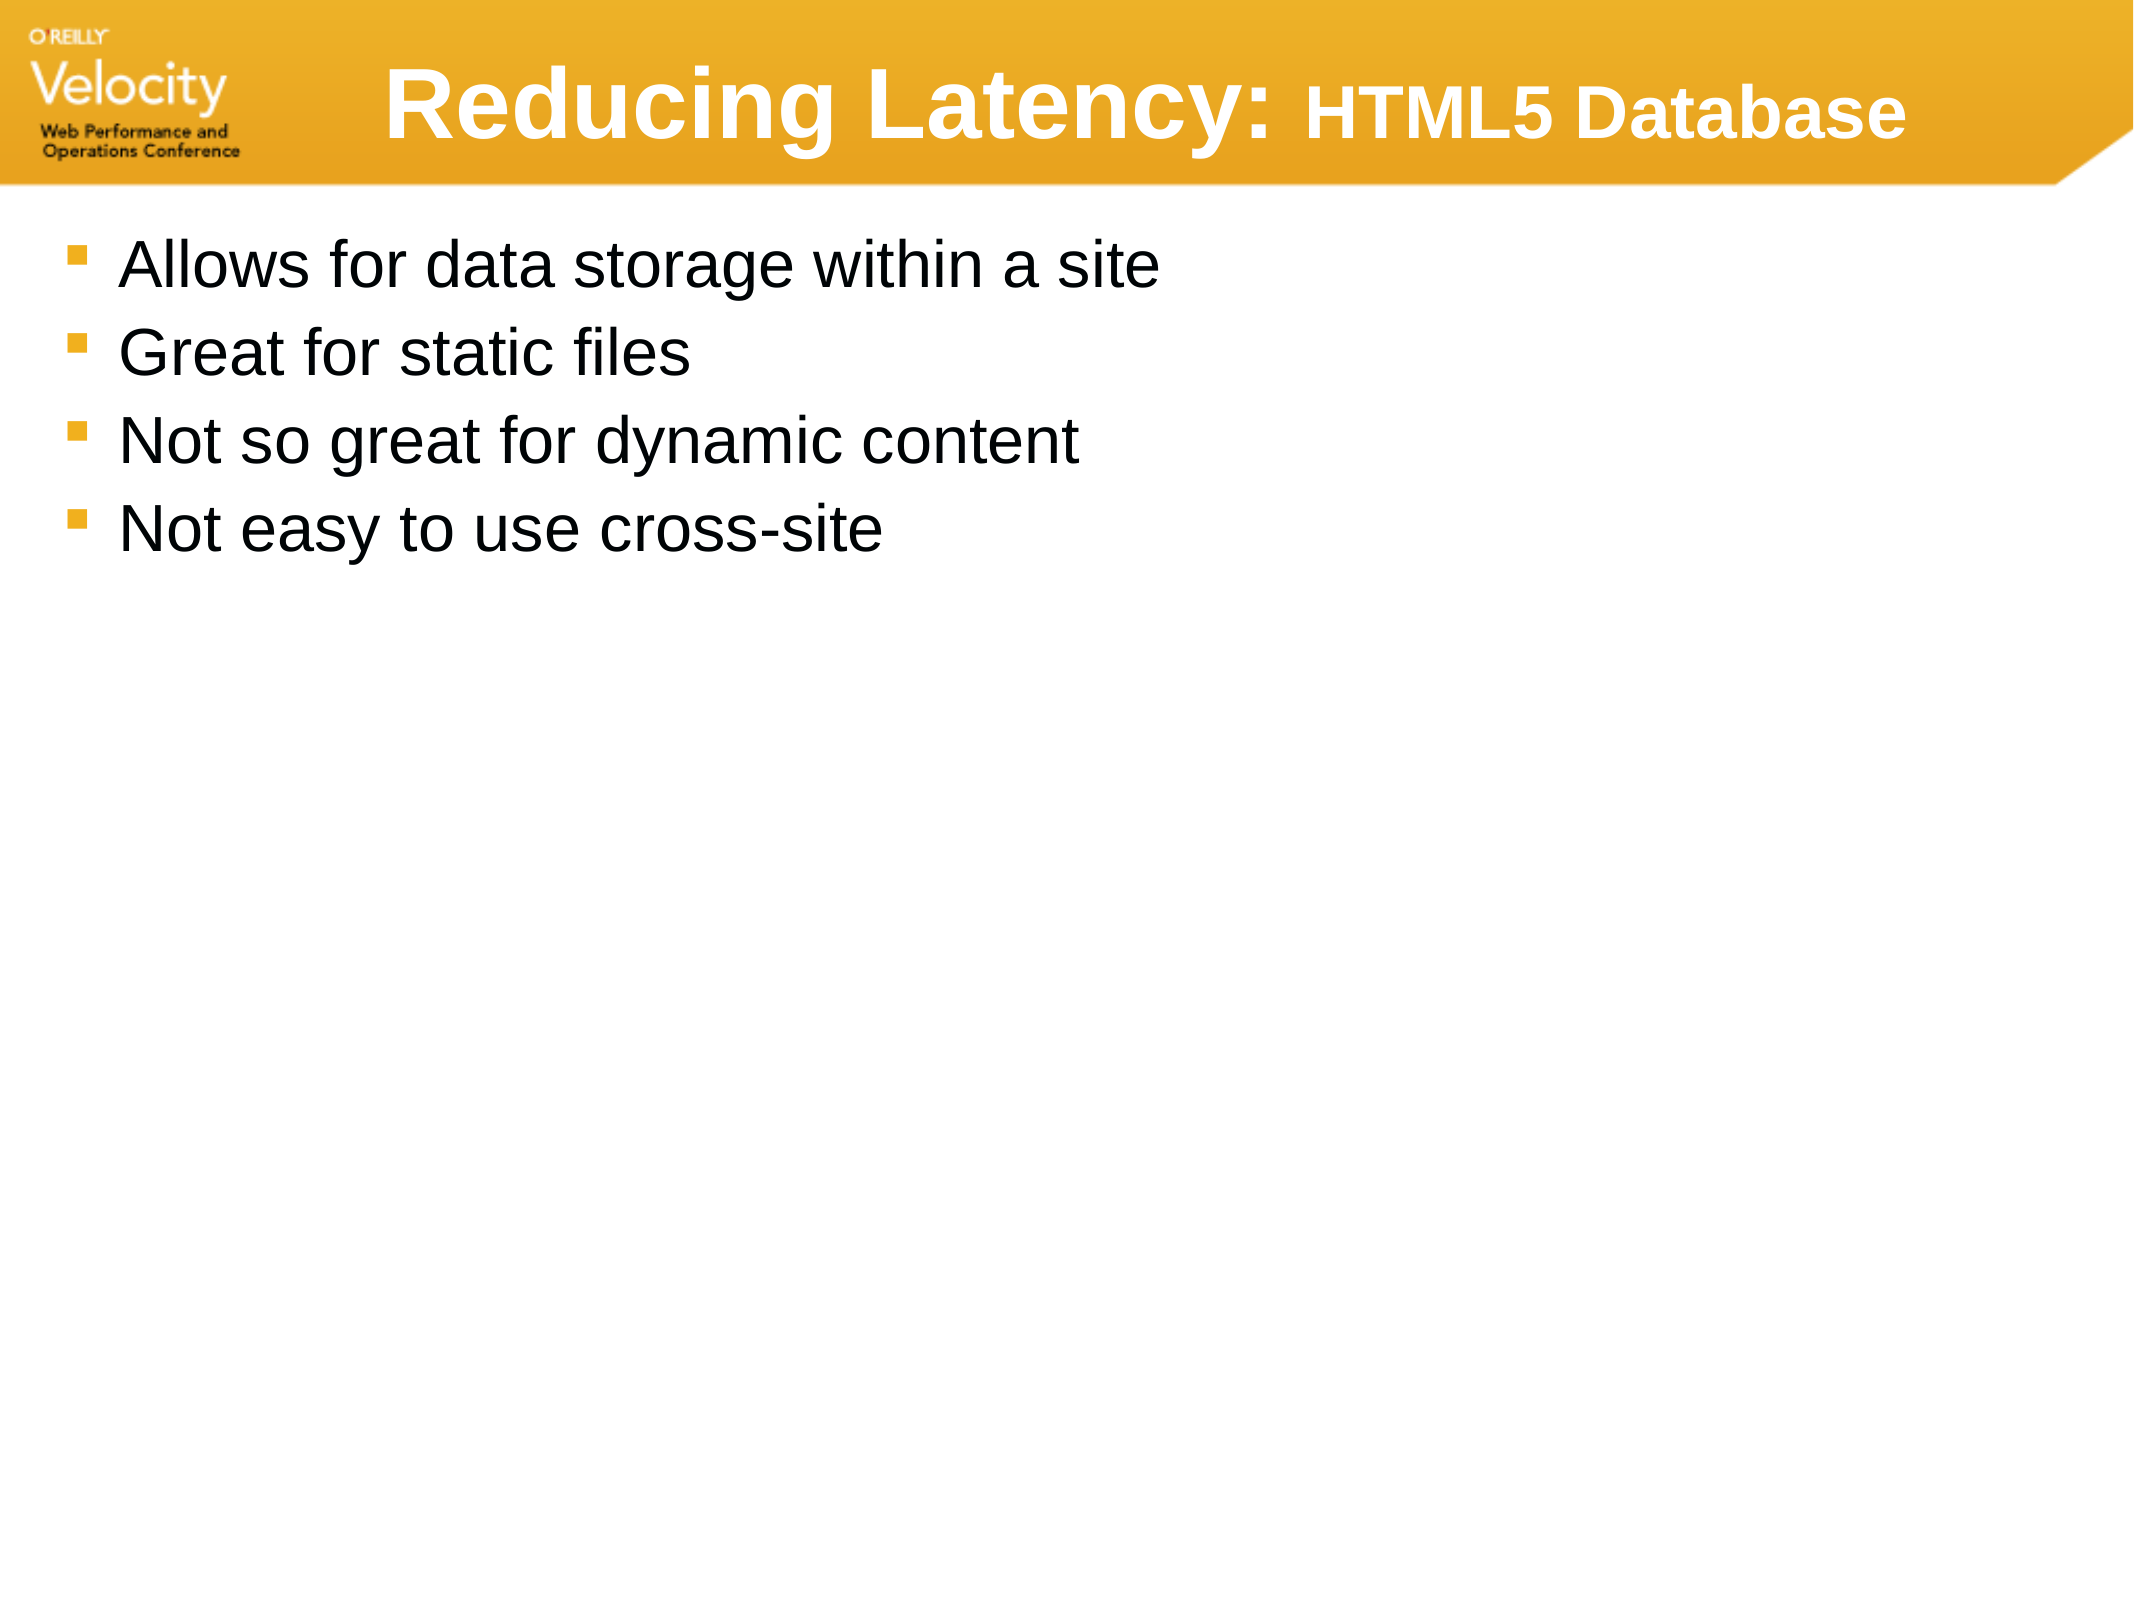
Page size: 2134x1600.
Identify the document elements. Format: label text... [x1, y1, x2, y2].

picture [0, 0, 2134, 1600]
list Allows for data storage within a site Great for static files Not so great for dynamic content Not easy to use cross-site [47, 224, 2100, 1552]
title Reducing Latency: HTML5 Database [375, 17, 2026, 191]
